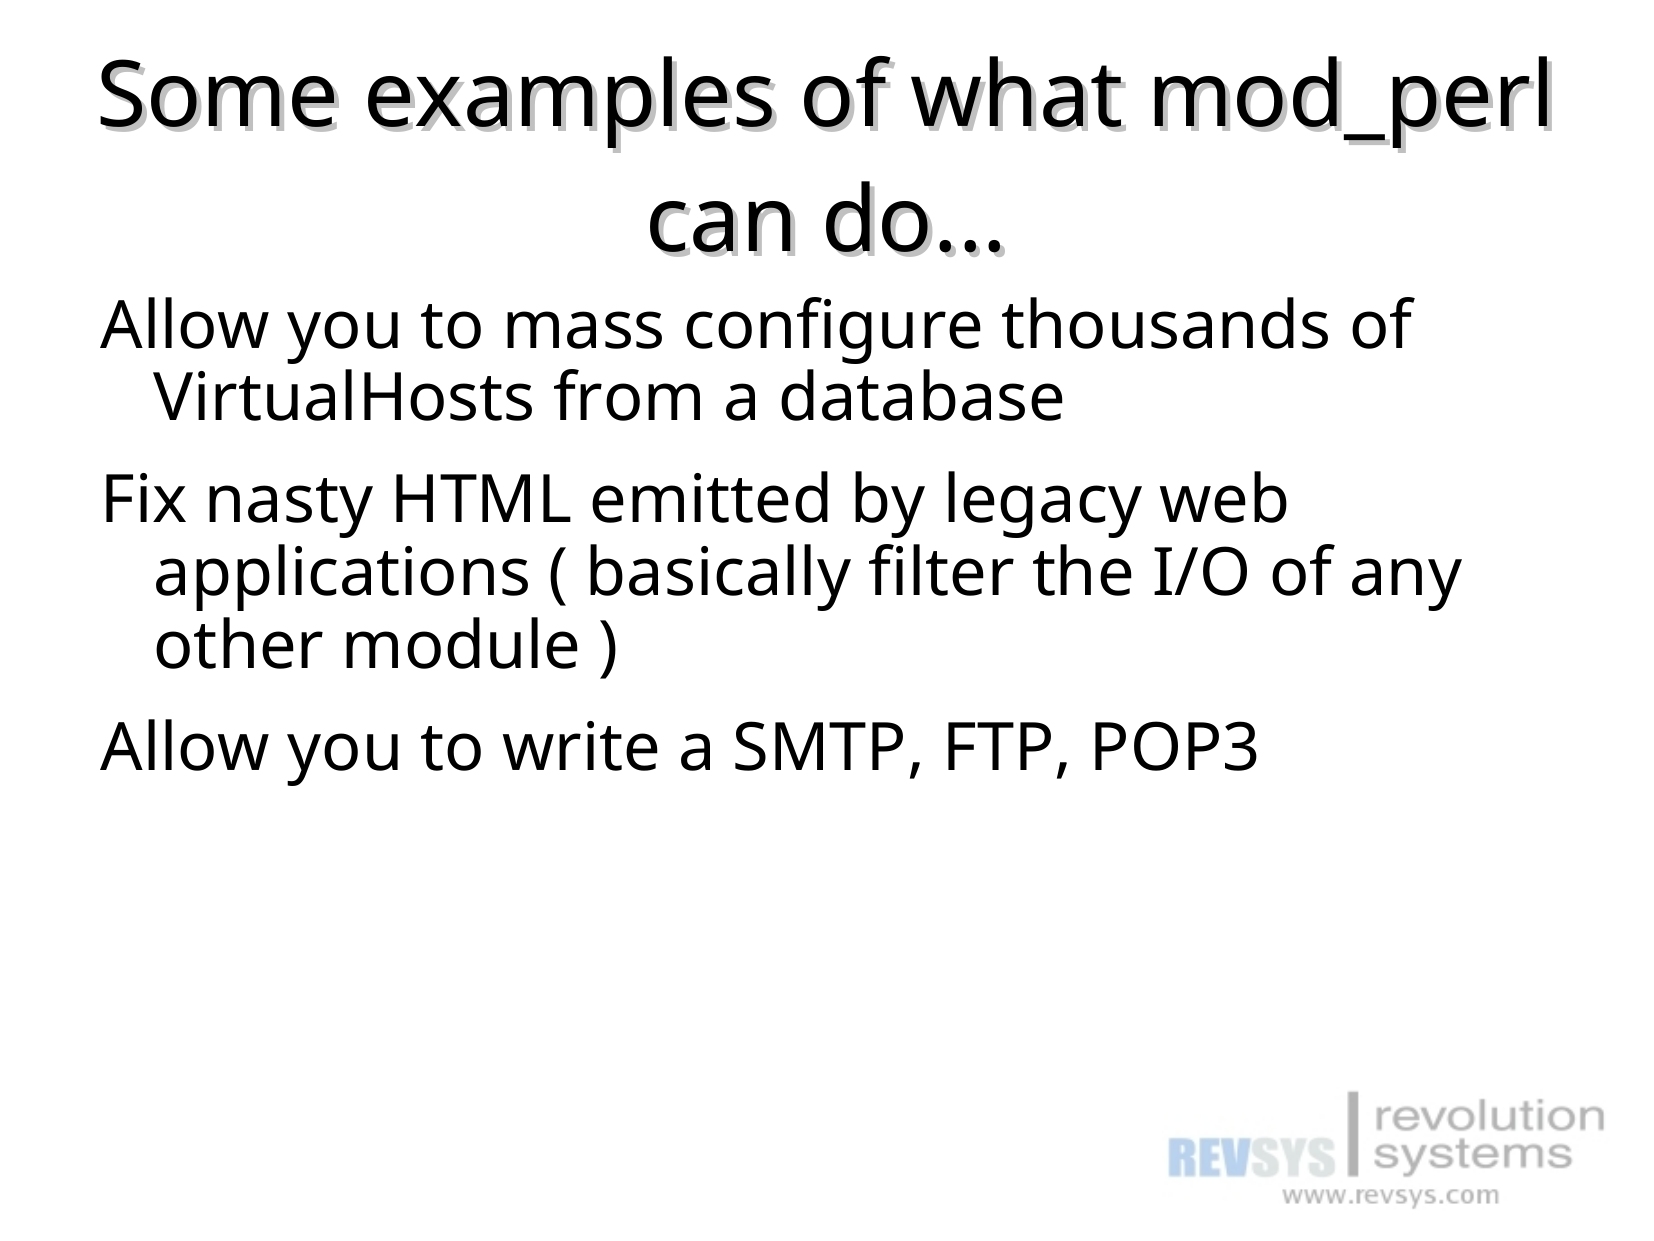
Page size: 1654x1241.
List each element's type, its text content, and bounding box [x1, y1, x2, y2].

list Allow you to mass configure thousands of VirtualHosts from a database Fix nasty HTML emitted by legacy web applications ( basically filter the I/O of any other module ) Allow you to write a SMTP, FTP, POP3 [82, 290, 1571, 1109]
title Some examples of what mod_perl can do... [82, 42, 1571, 264]
picture [1162, 1087, 1613, 1211]
